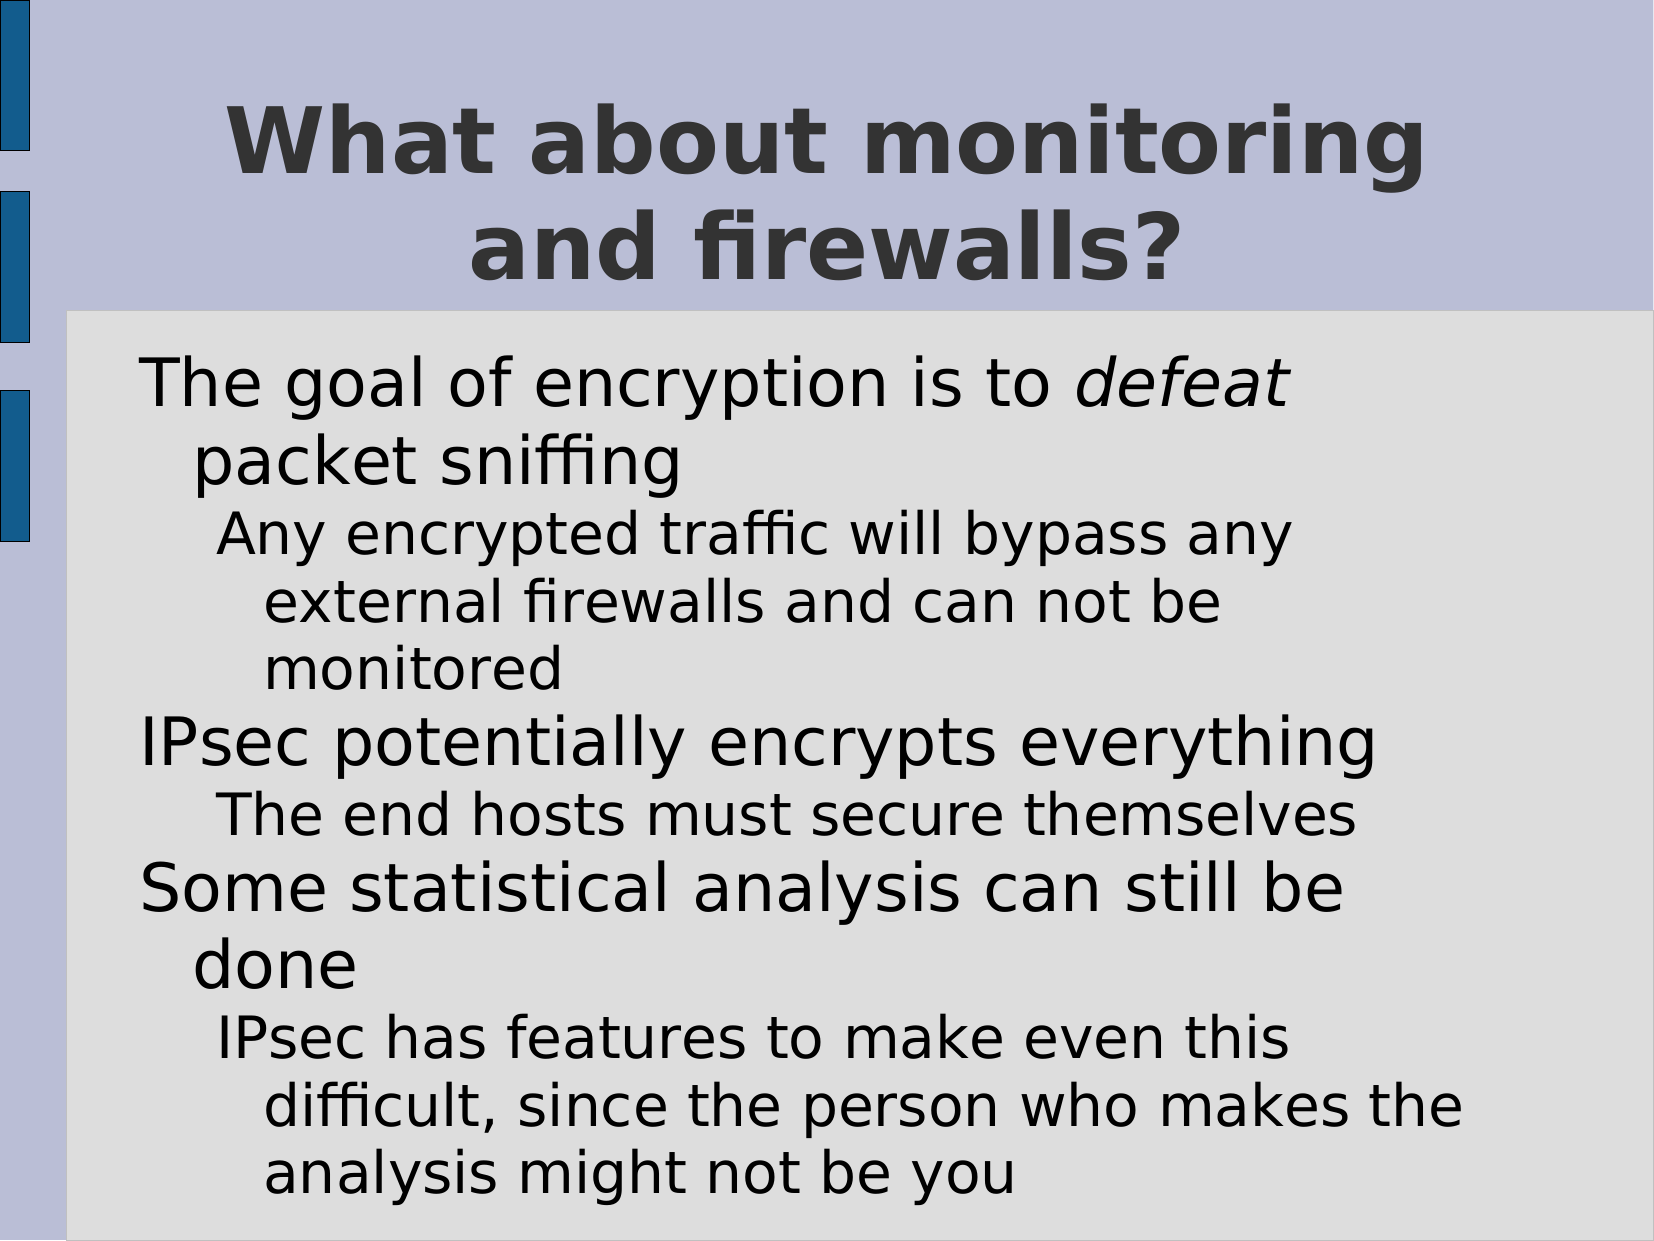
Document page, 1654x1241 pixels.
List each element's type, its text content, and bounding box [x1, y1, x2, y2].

list The goal of encryption is to defeat packet sniffing Any encrypted traffic will bypass any external firewalls and can not be monitored IPsec potentially encrypts everything The end hosts must secure themselves Some statistical analysis can still be done IPsec has features to make even this difficult, since the person who makes the analysis might not be you [121, 344, 1534, 1208]
title What about monitoring and firewalls? [121, 87, 1534, 302]
